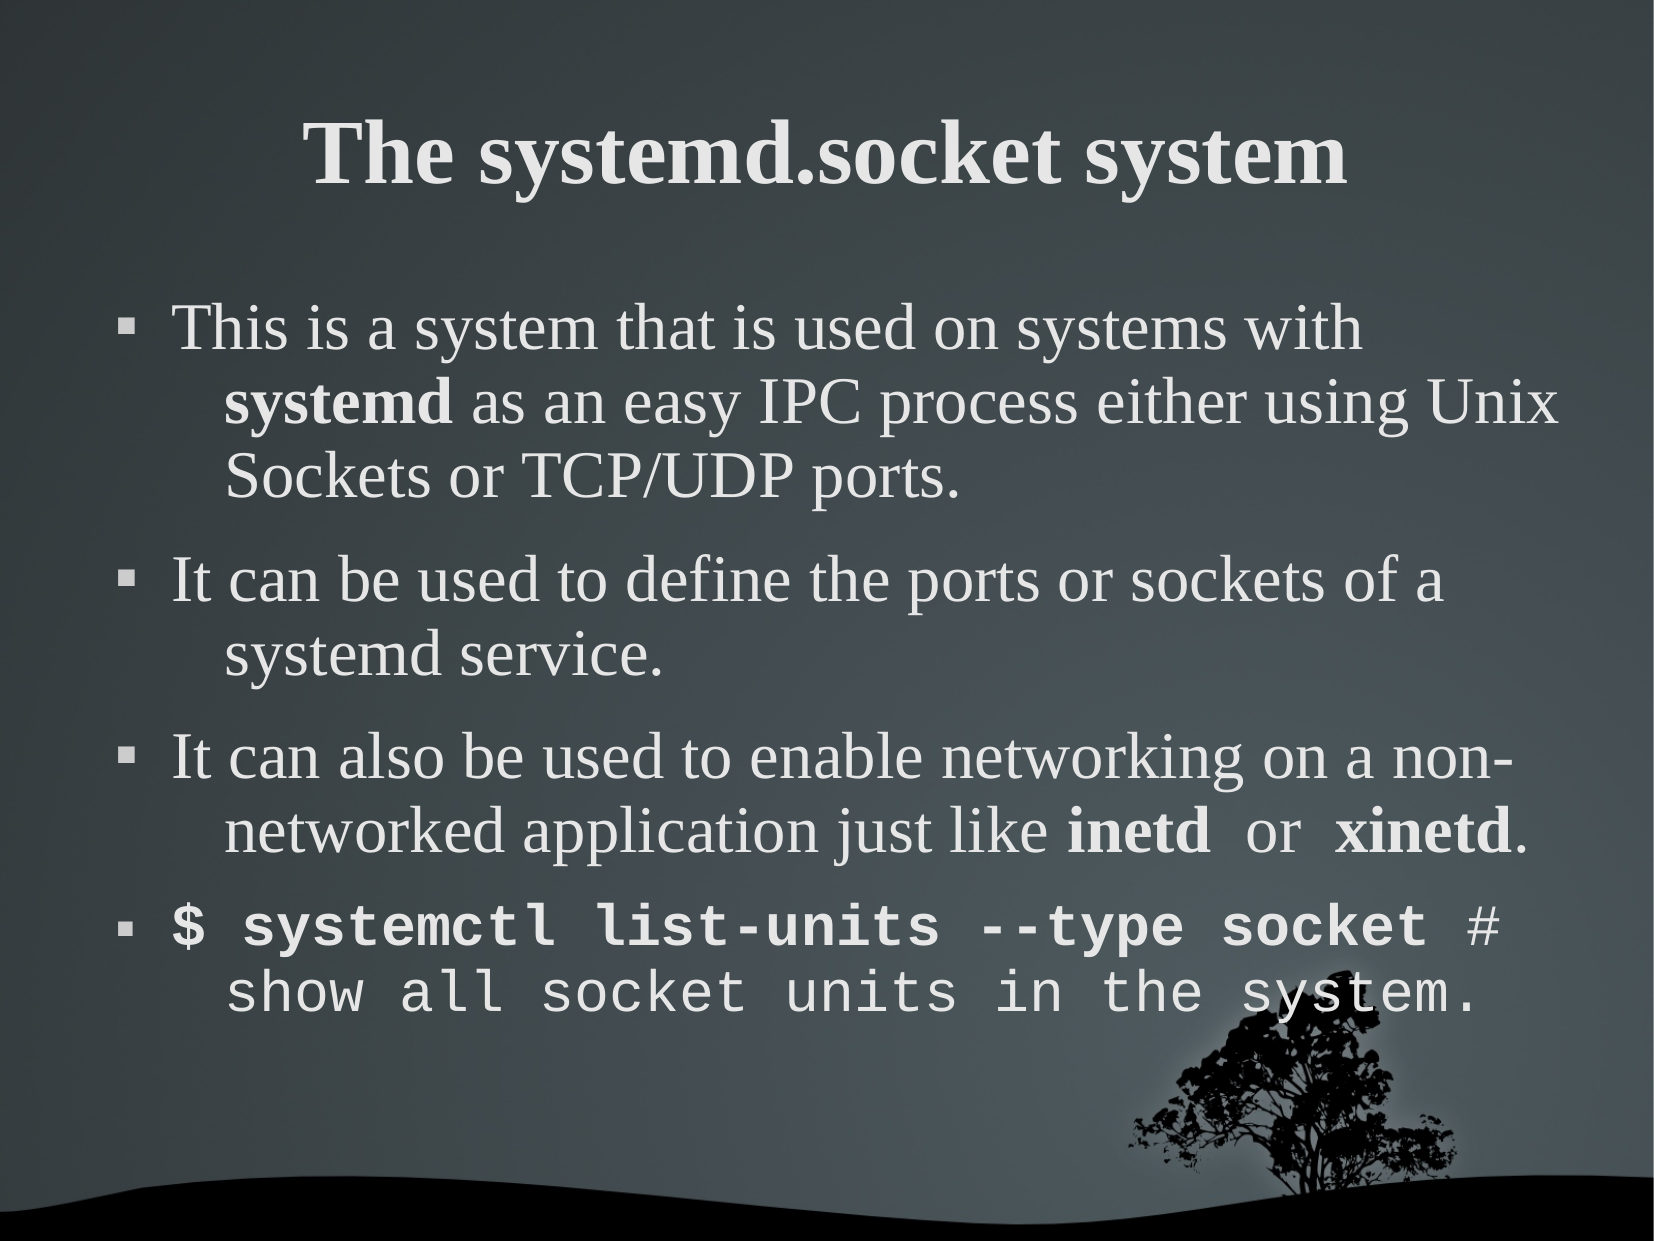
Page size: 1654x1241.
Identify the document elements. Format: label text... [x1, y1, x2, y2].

picture [0, 0, 1654, 1241]
list This is a system that is used on systems with systemd as an easy IPC process either using Unix Sockets or TCP/UDP ports. It can be used to define the ports or sockets of a systemd service. It can also be used to enable networking on a non-networked application just like inetd or xinetd. $ systemctl list-units --type socket # show all socket units in the system. [82, 290, 1571, 1109]
title The systemd.socket system [82, 49, 1571, 257]
